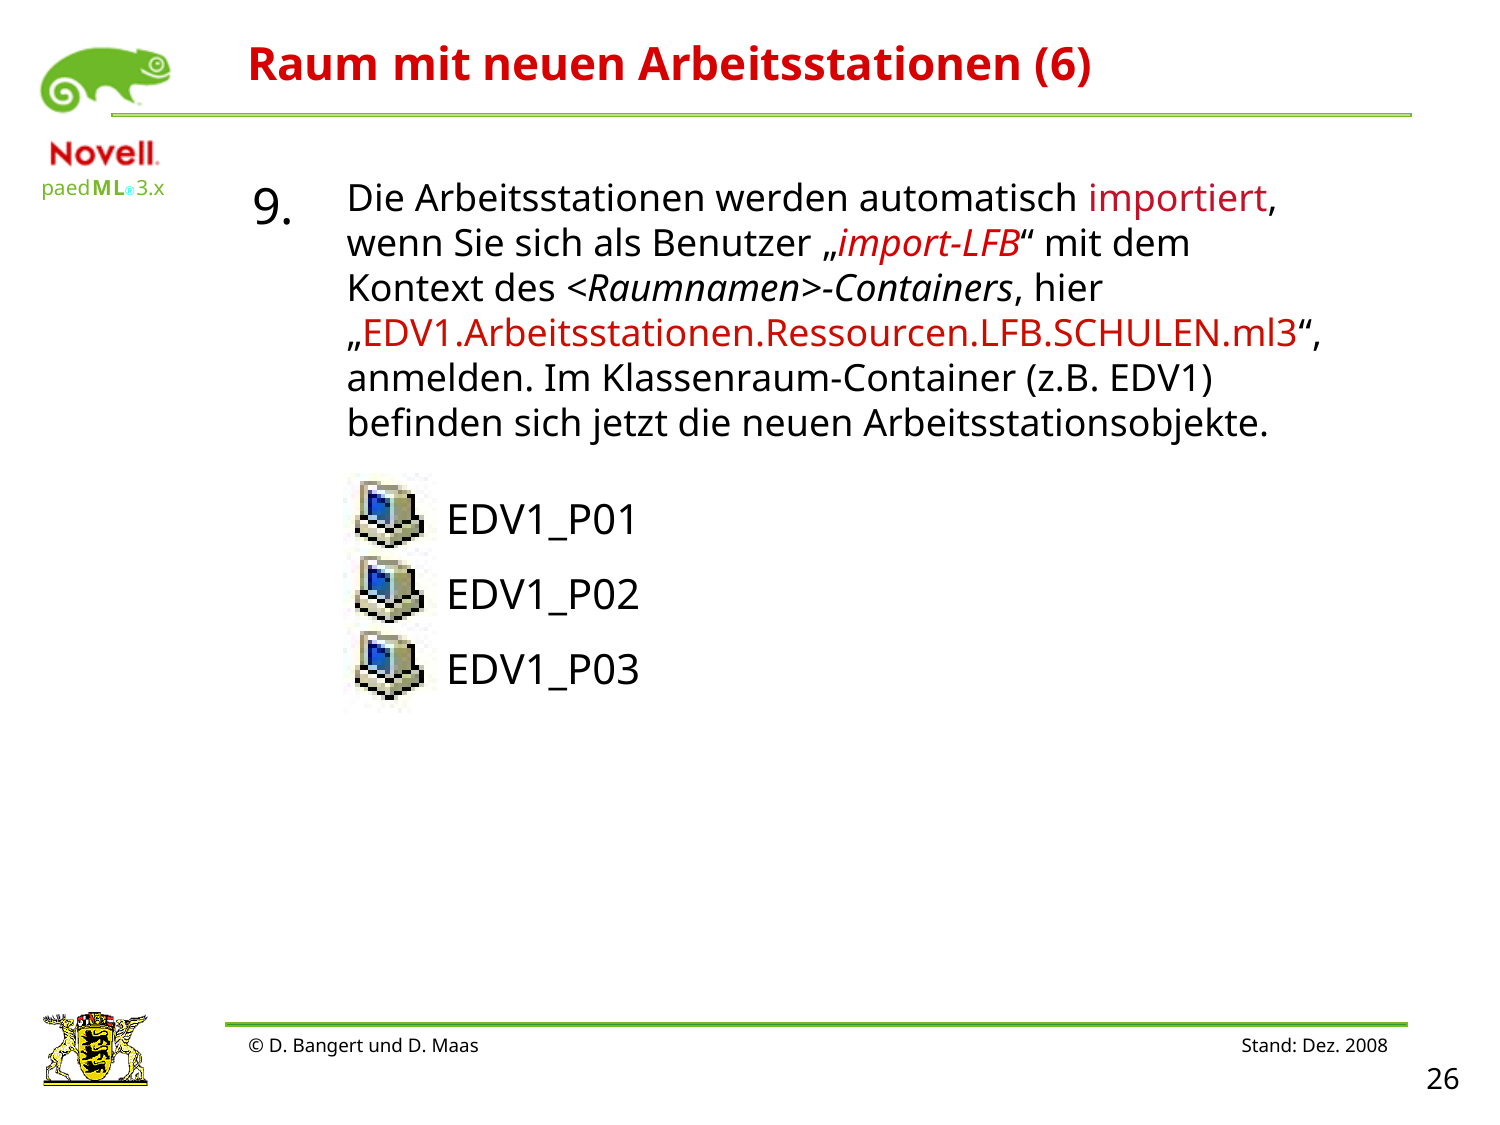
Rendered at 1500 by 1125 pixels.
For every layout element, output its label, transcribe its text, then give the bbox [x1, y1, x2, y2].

picture [26, 30, 184, 188]
text_box EDV1_P01 [431, 485, 719, 551]
text_box EDV1_P02 [431, 560, 719, 626]
text_box EDV1_P03 [431, 635, 719, 701]
picture [41, 1011, 148, 1088]
picture [343, 473, 437, 713]
text_box 9. [237, 166, 338, 243]
text_box Die Arbeitsstationen werden automatisch importiert, wenn Sie sich als Benutzer „import-LFB“ mit dem Kontext des <Raumnamen>-Containers, hier „EDV1.Arbeitsstationen.Ressourcen.LFB.SCHULEN.ml3“, anmelden. Im Klassenraum-Container (z.B. EDV1) befinden sich jetzt die neuen Arbeitsstationsobjekte. [331, 166, 1345, 453]
title Raum mit neuen Arbeitsstationen (6)‏ [232, 12, 1388, 113]
